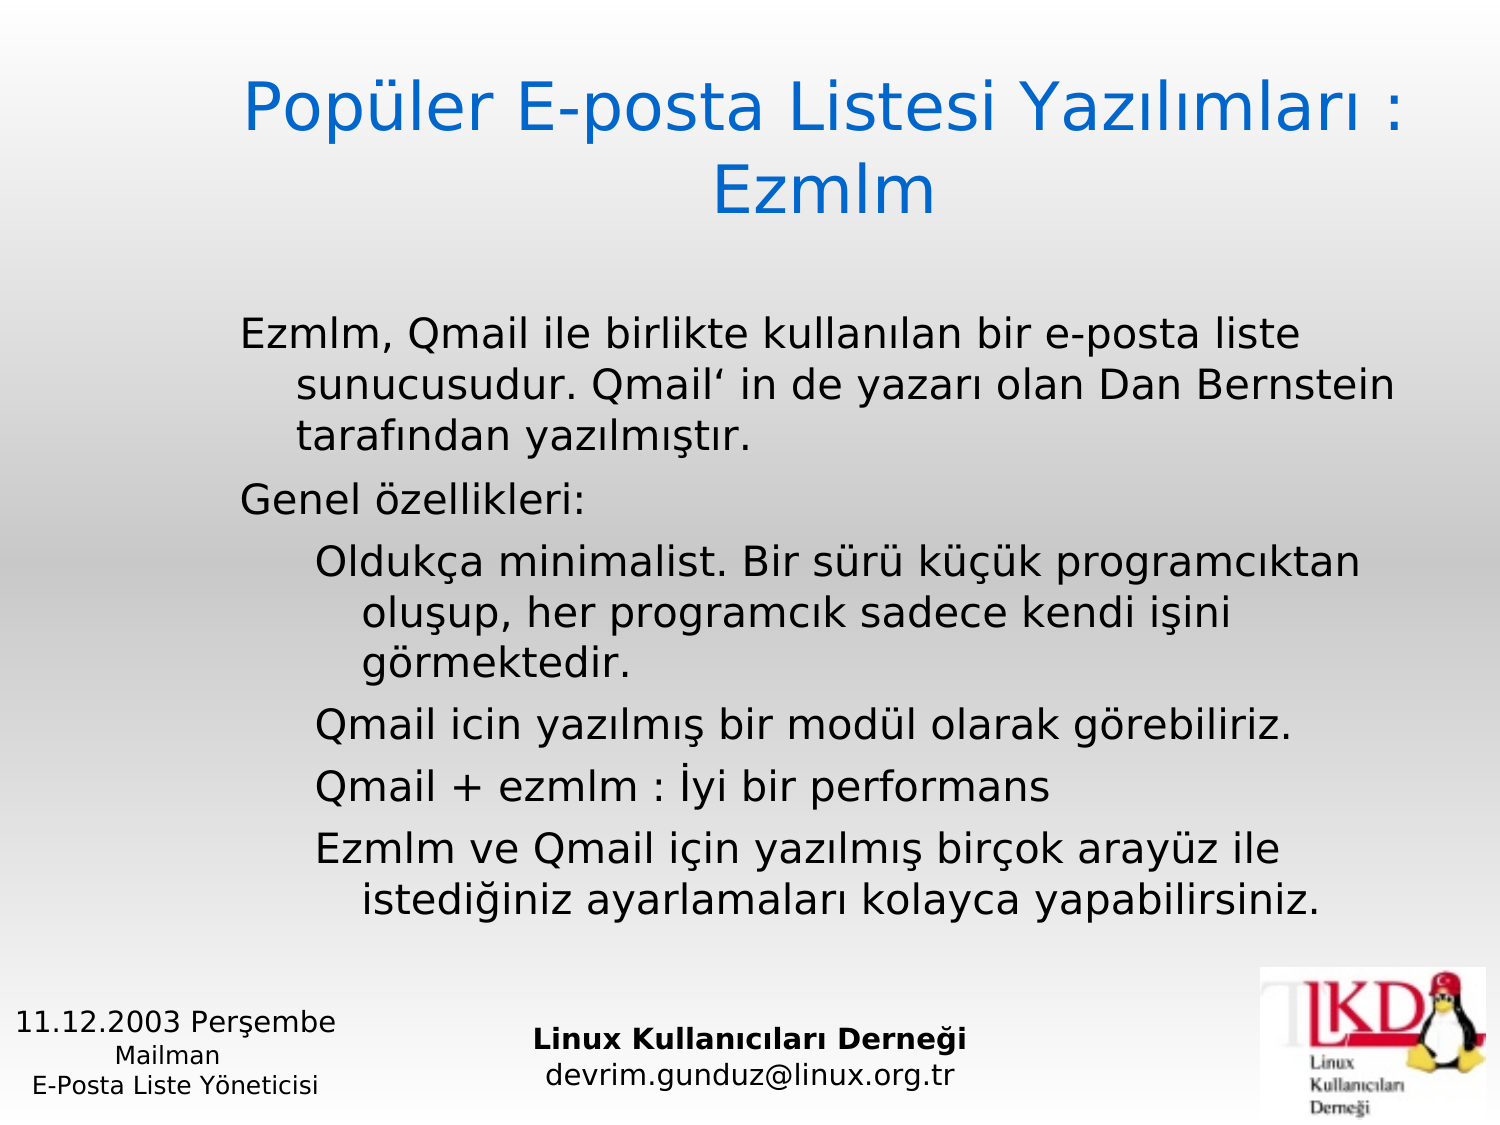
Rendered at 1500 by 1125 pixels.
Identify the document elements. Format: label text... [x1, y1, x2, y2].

picture [1260, 967, 1486, 1120]
list Ezmlm, Qmail ile birlikte kullanılan bir e-posta liste sunucusudur. Qmail‘ in de yazarı olan Dan Bernstein tarafından yazılmıştır. Genel özellikleri: Oldukça minimalist. Bir sürü küçük programcıktan oluşup, her programcık sadece kendi işini görmektedir. Qmail icin yazılmış bir modül olarak görebiliriz. Qmail + ezmlm : İyi bir performans Ezmlm ve Qmail için yazılmış birçok arayüz ile istediğiniz ayarlamaları kolayca yapabilirsiniz. [224, 299, 1425, 975]
title Popüler E-posta Listesi Yazılımları : Ezmlm [224, 49, 1425, 237]
